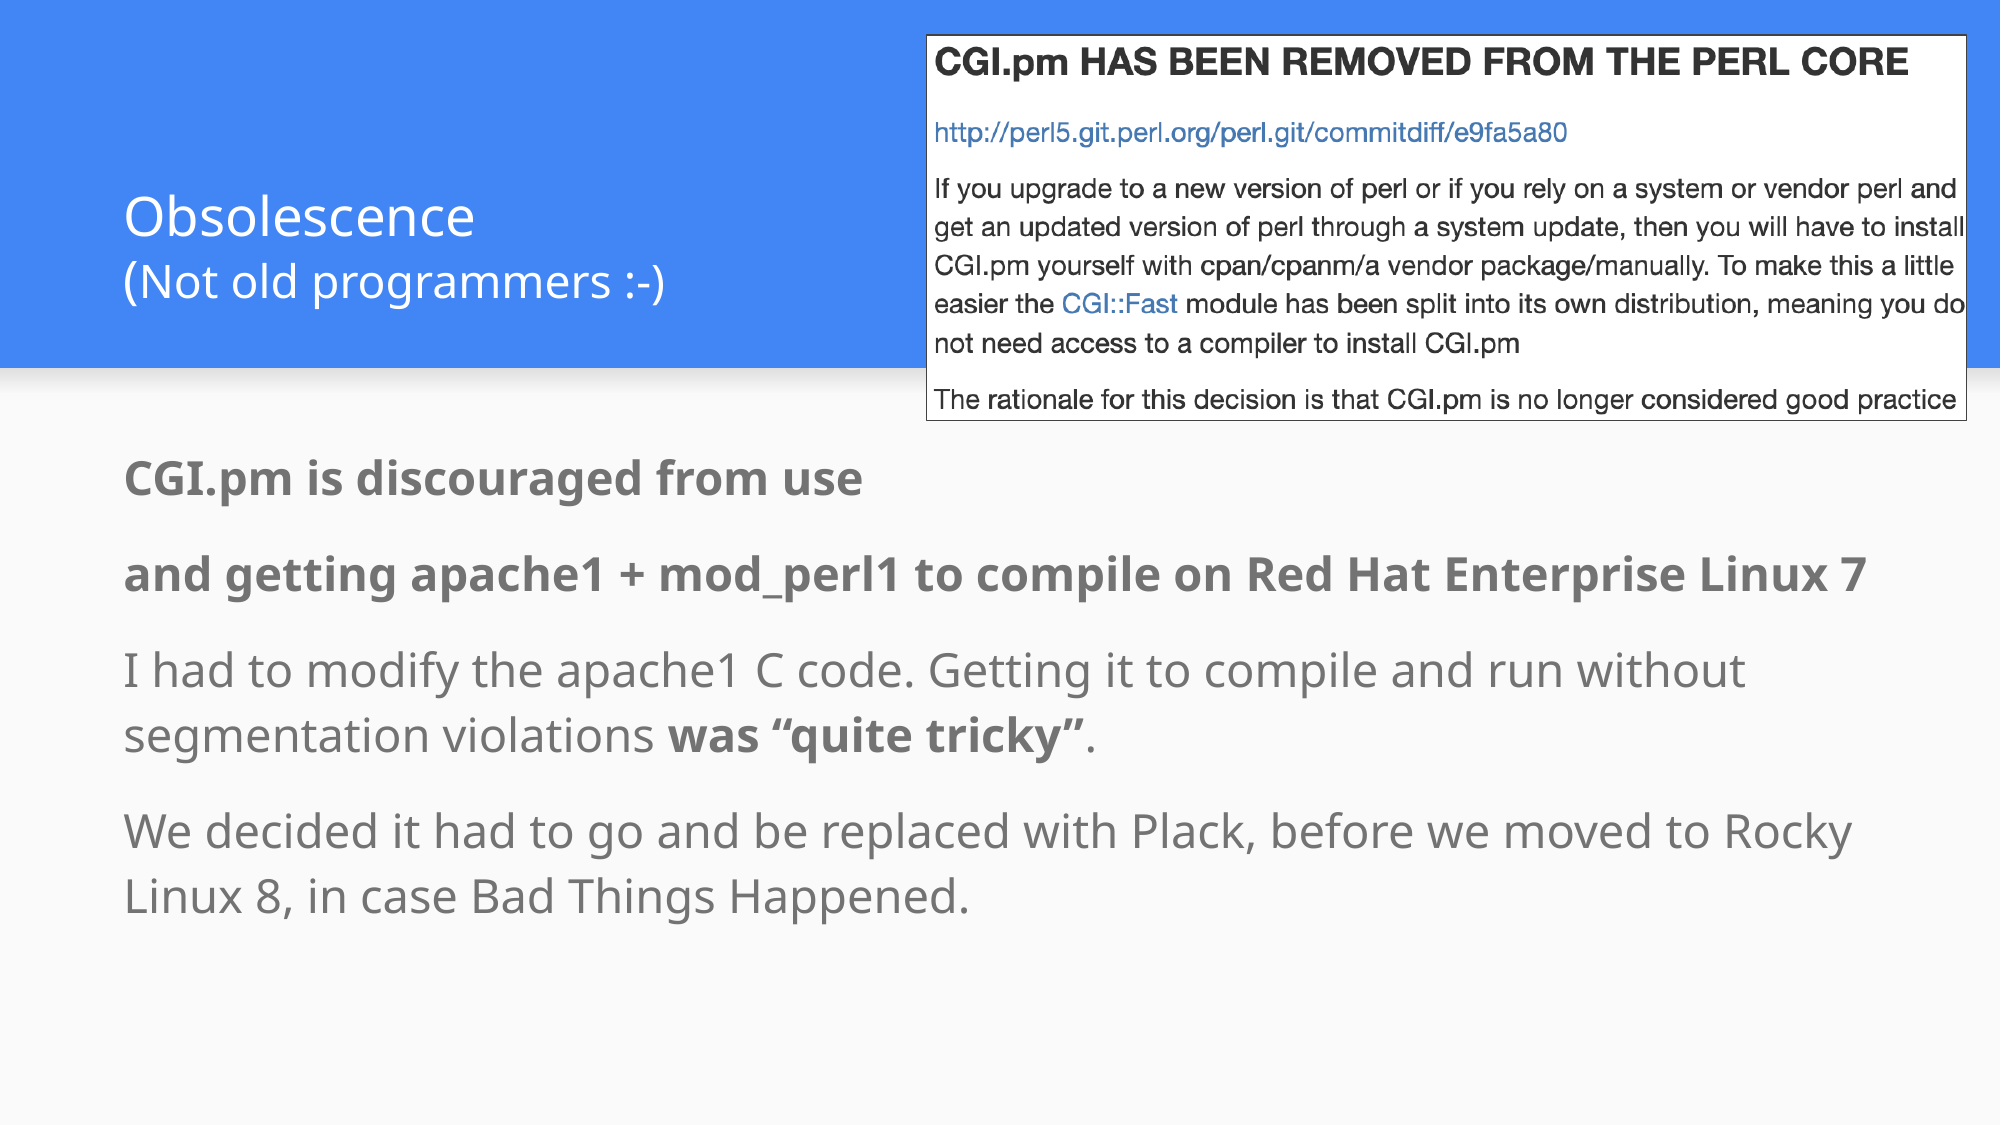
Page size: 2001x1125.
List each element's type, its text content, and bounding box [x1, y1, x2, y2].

picture [927, 35, 1966, 420]
list CGI.pm is discouraged from use and getting apache1 + mod_perl1 to compile on Red Hat Enterprise Linux 7 I had to modify the apache1 C code. Getting it to compile and run without segmentation violations was “quite tricky”. We decided it had to go and be replaced with Plack, before we moved to Rocky Linux 8, in case Bad Things Happened. [103, 419, 1902, 1013]
title Obsolescence (Not old programmers :-) [103, 161, 926, 330]
